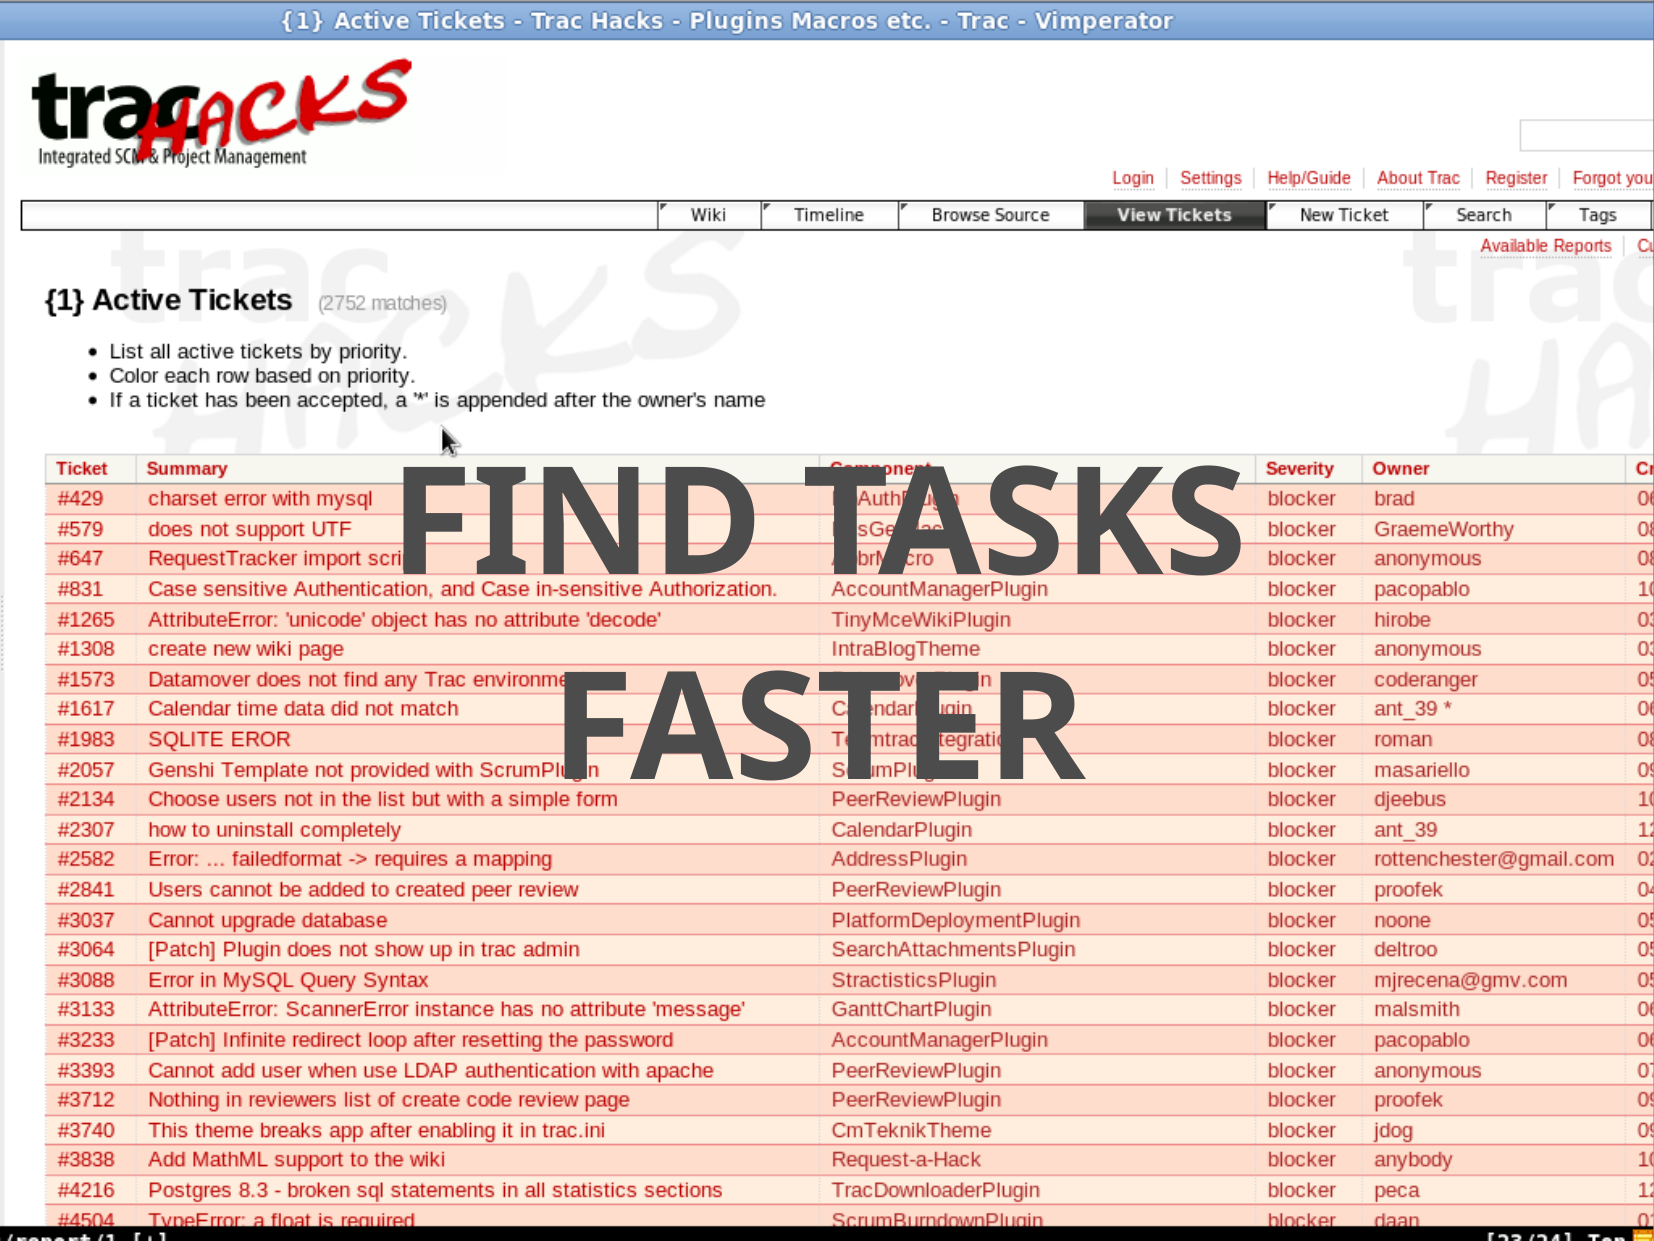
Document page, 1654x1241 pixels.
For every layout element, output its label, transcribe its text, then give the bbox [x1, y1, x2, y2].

title FIND TASKS FASTER [75, 444, 1564, 794]
picture [0, 0, 1654, 1241]
